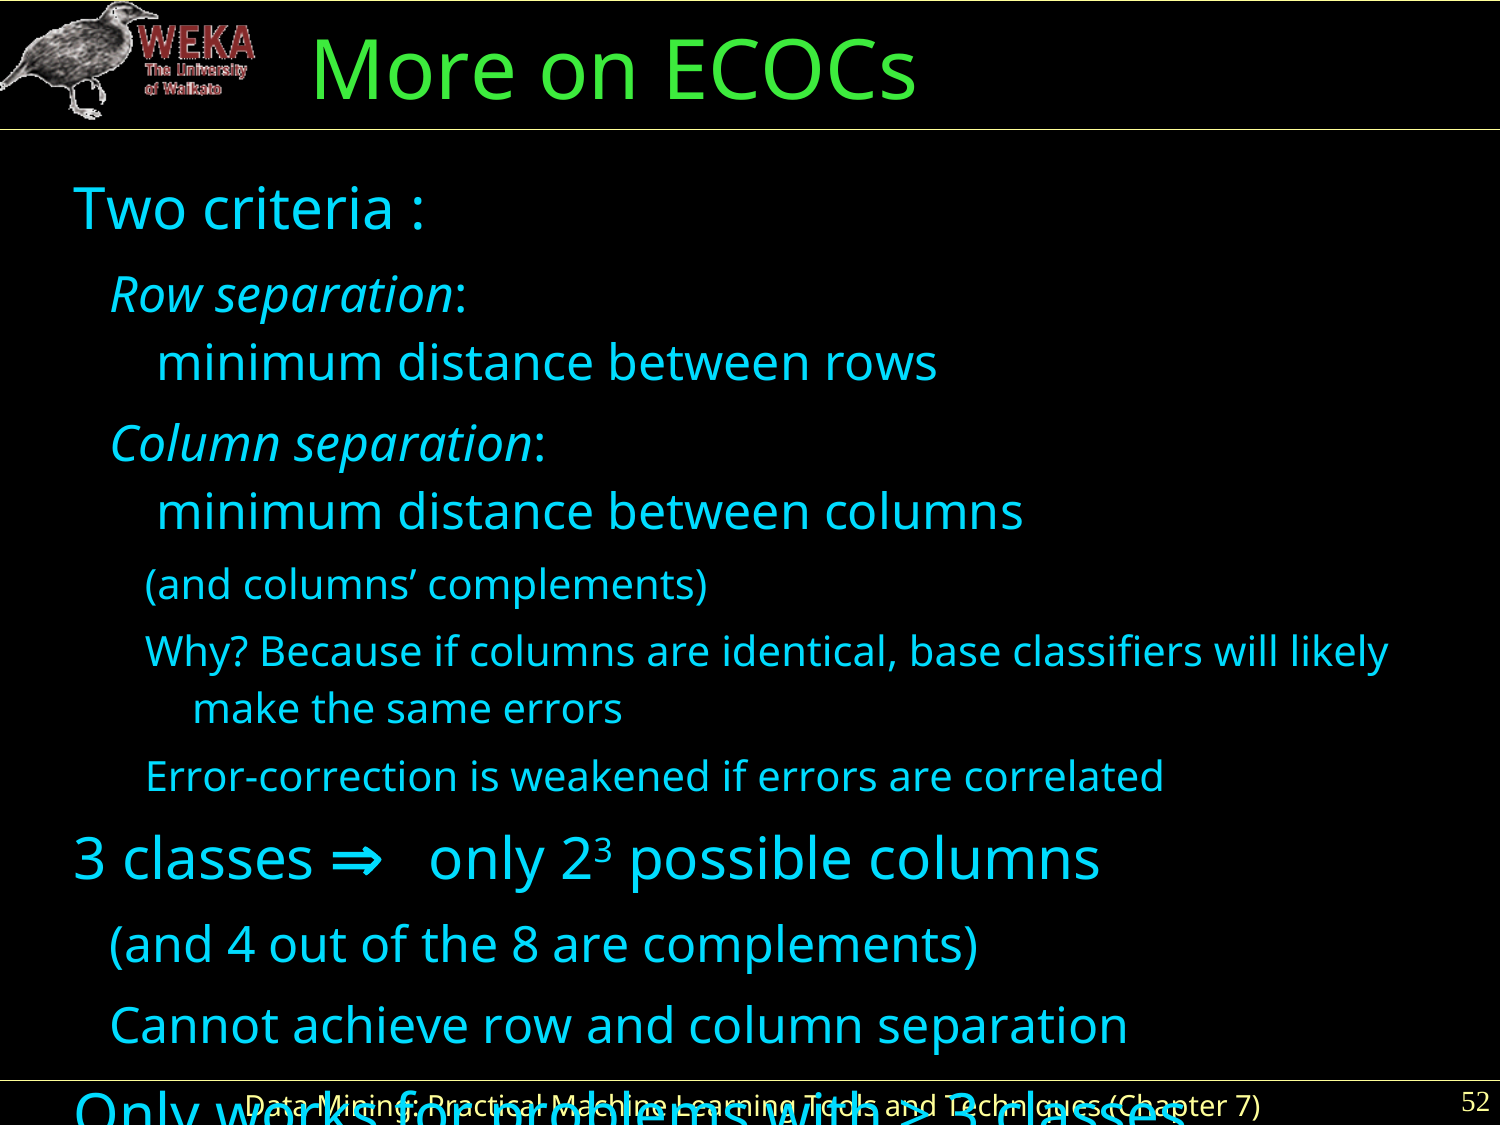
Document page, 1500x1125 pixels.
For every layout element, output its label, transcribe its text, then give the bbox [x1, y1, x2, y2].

picture [0, 1, 266, 129]
title More on ECOCs [295, 0, 1500, 148]
text_box Two criteria : Row separation: minimum distance between rows Column separation: minimum distance between columns (and columns’ complements) Why? Because if columns are identical, base classifiers will likely make the same errors Error-correction is weakened if errors are correlated 3 classes  only 23 possible columns (and 4 out of the 8 are complements) Cannot achieve row and column separation Only works for problems with > 3 classes [59, 159, 1447, 1034]
